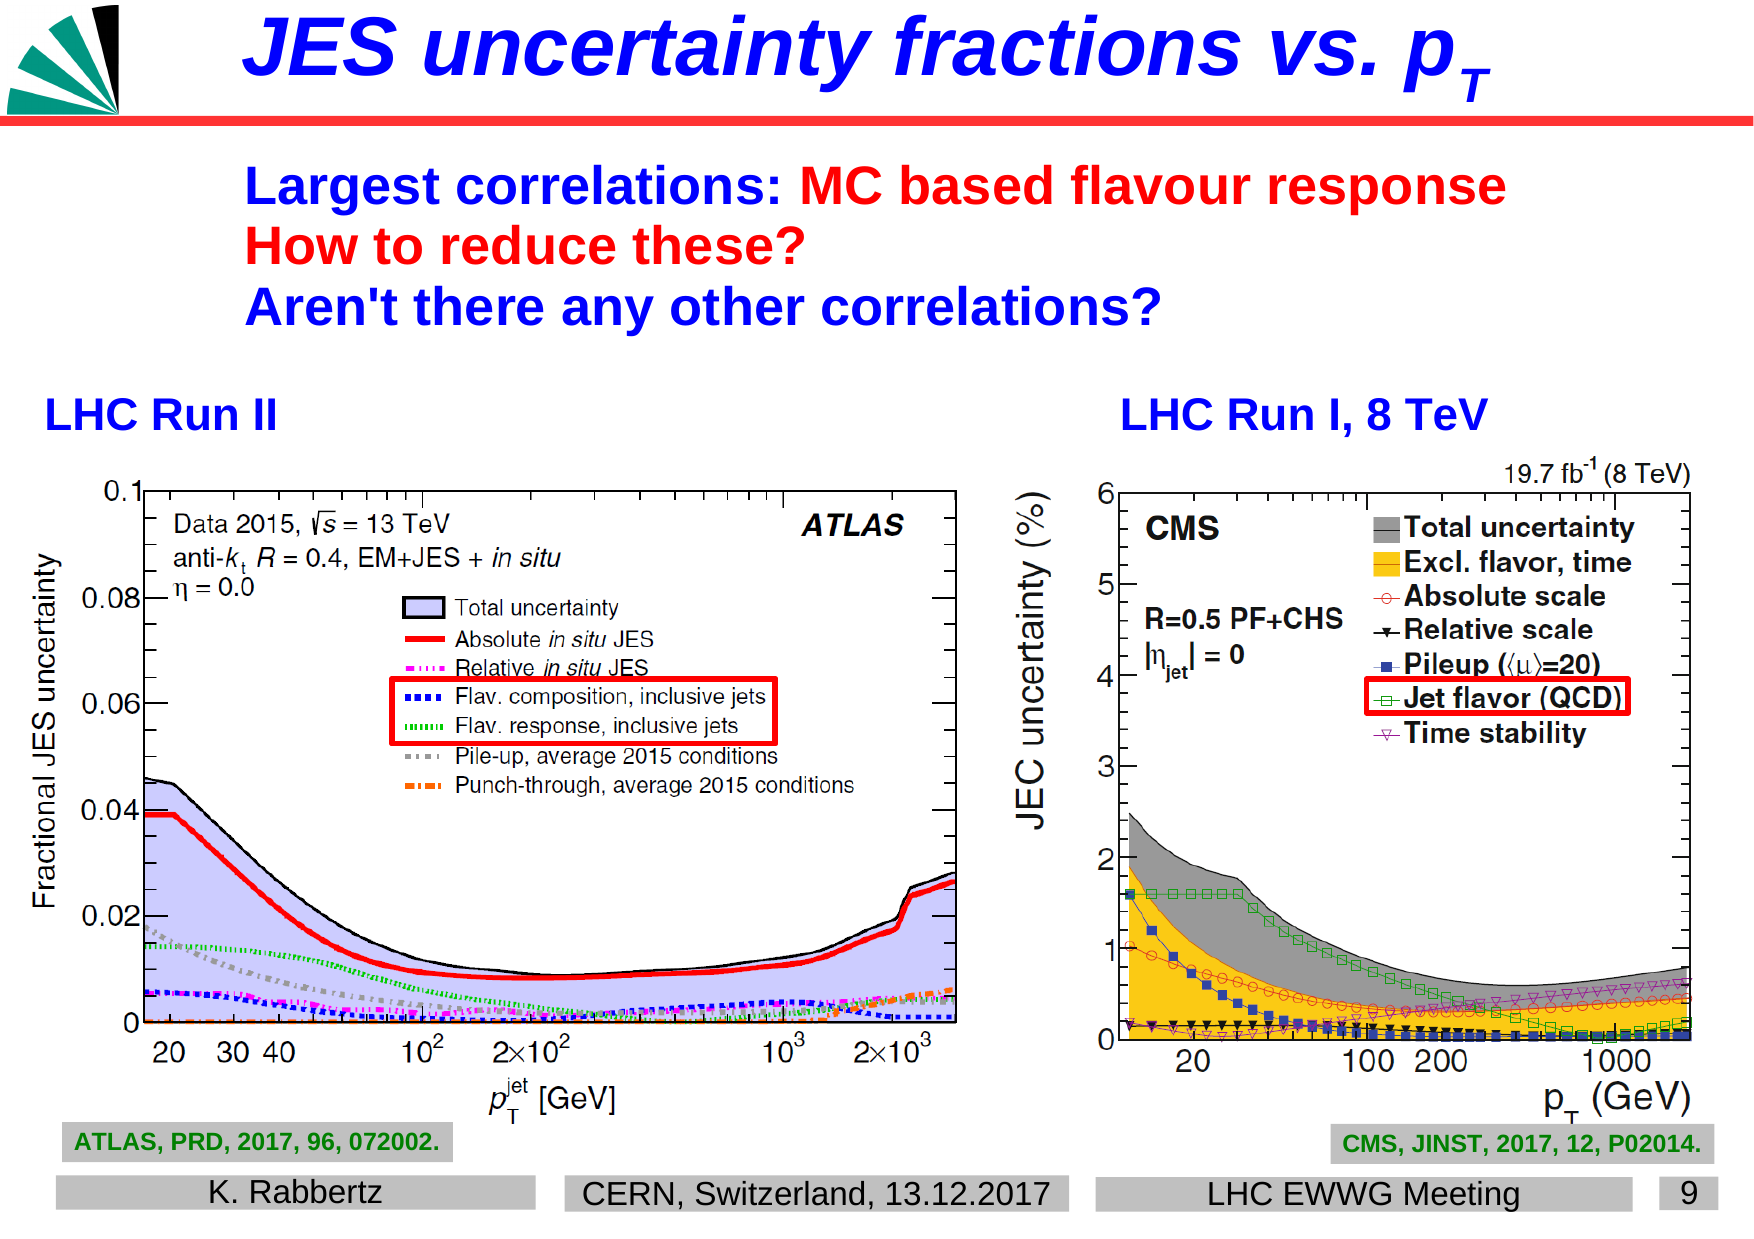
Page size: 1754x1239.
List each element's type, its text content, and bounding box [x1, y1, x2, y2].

picture [7, 5, 119, 116]
text_box LHC Run II [32, 383, 303, 447]
title JES uncertainty fractions vs. pT [123, 0, 1606, 114]
picture [23, 466, 978, 1125]
text_box ATLAS, PRD, 2017, 96, 072002. [62, 1122, 450, 1163]
text_box Largest correlations: MC based flavour response How to reduce these? Aren't there any other correlations? [232, 149, 1522, 344]
text_box LHC Run I, 8 TeV [1108, 383, 1498, 447]
picture [1004, 439, 1712, 1140]
text_box CMS, JINST, 2017, 12, P02014. [1330, 1123, 1712, 1164]
